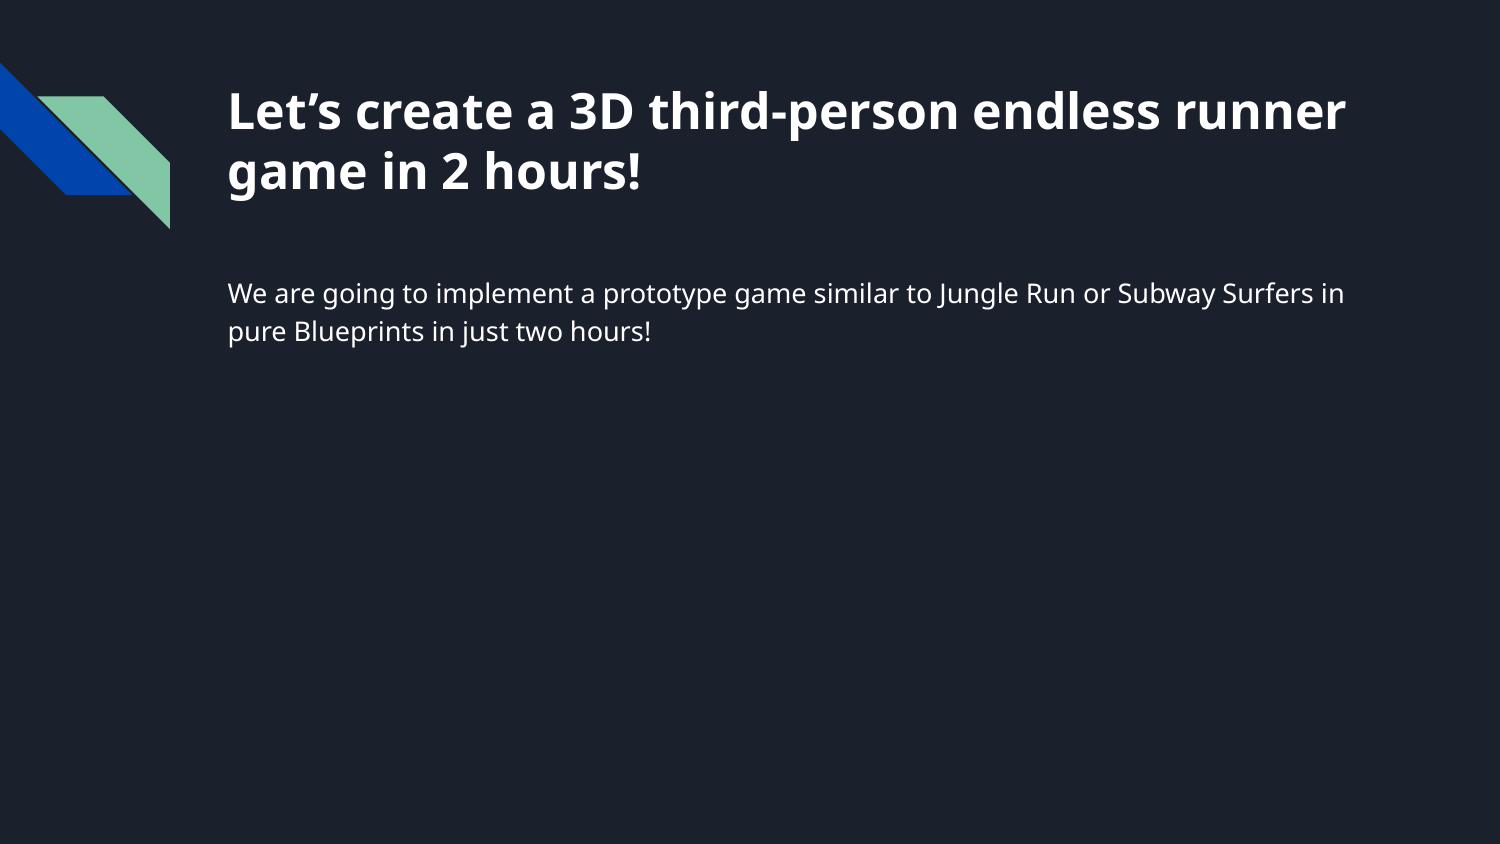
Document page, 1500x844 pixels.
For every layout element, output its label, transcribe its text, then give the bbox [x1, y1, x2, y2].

text_box Let’s create a 3D third-person endless runner game in 2 hours! [212, 64, 1368, 215]
text_box We are going to implement a prototype game similar to Jungle Run or Subway Surfers in pure Blueprints in just two hours! [212, 257, 1368, 735]
